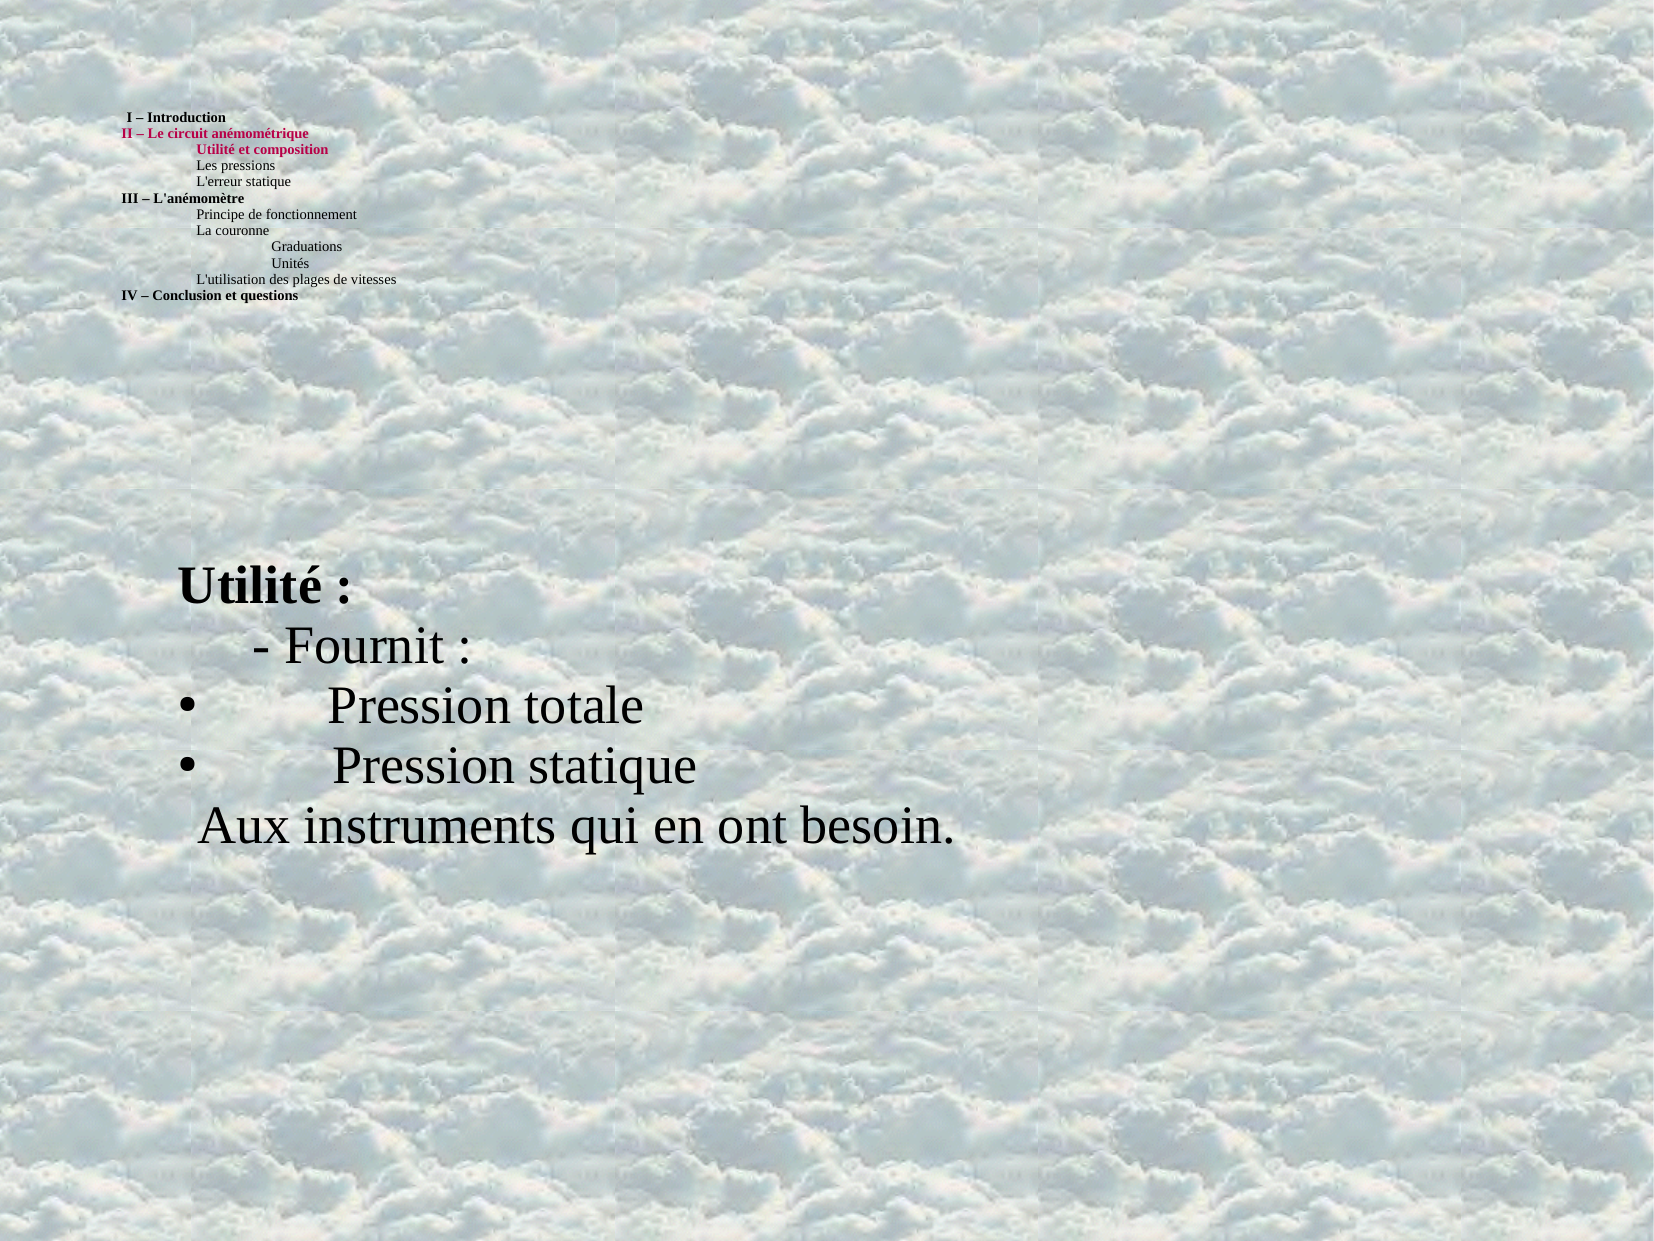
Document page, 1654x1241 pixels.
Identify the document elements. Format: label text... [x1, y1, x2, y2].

title I – Introduction II – Le circuit anémométrique Utilité et composition Les pressions L'erreur statique III – L'anémomètre Principe de fonctionnement La couronne Graduations Unités L'utilisation des plages de vitesses IV – Conclusion et questions [121, 102, 1534, 310]
picture [0, 0, 1654, 1241]
subtitle Utilité : - Fournit : Pression totale Pression statique Aux instruments qui en ont besoin. [121, 344, 1534, 1127]
